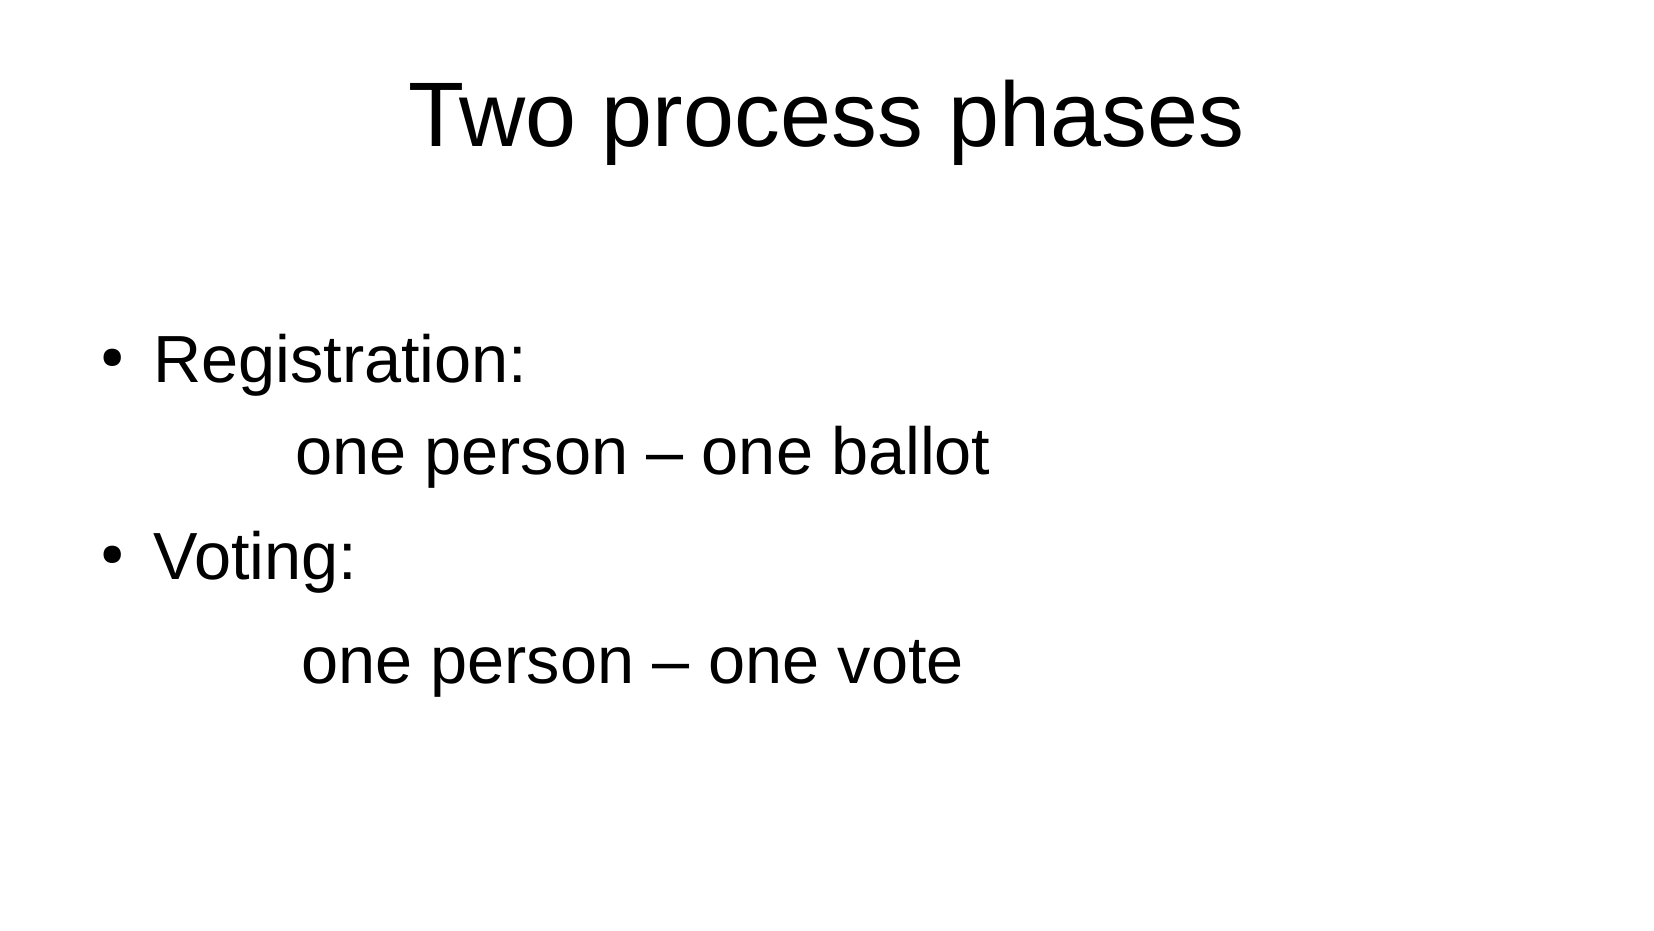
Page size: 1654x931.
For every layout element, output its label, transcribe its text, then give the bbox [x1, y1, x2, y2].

list Registration: one person – one ballot Voting: one person – one vote [82, 217, 1571, 758]
title Two process phases [82, 37, 1571, 193]
